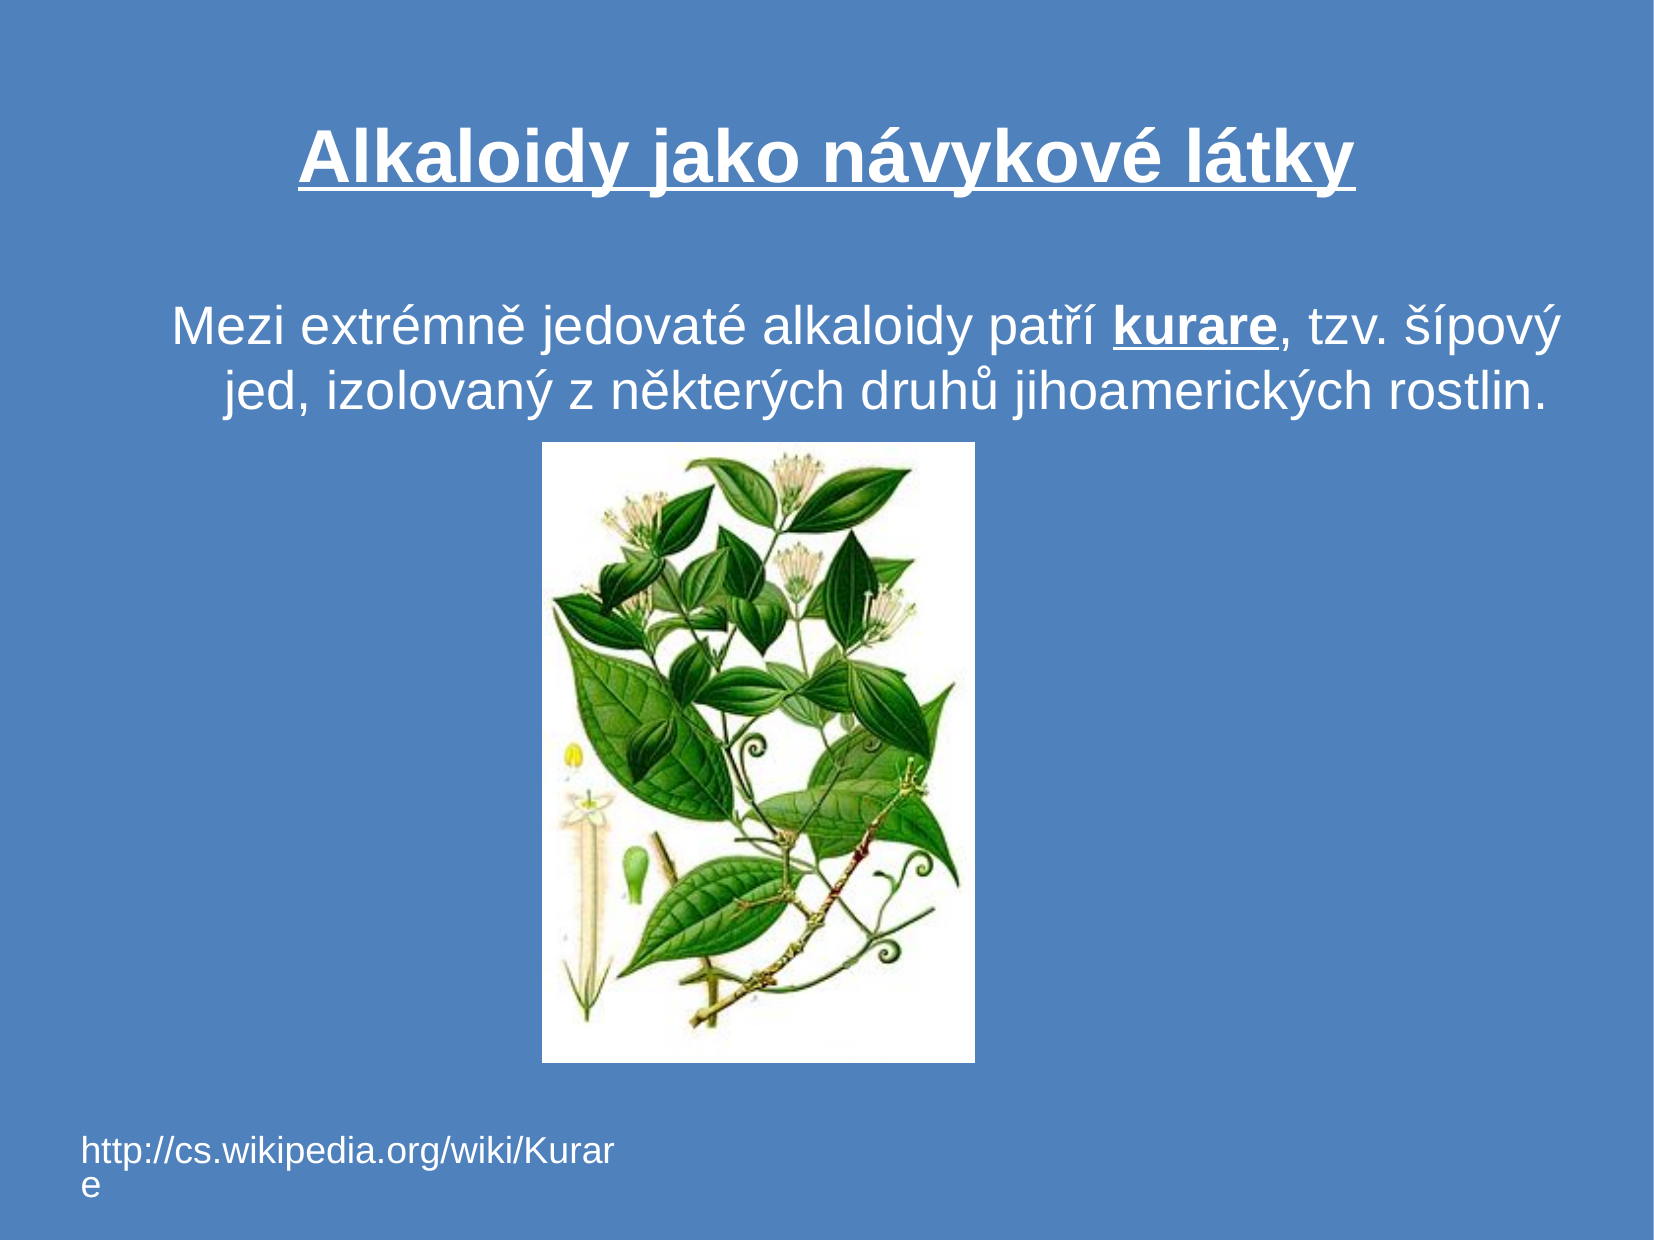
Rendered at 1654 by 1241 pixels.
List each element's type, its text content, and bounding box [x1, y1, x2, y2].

text_box http://cs.wikipedia.org/wiki/Kurare [65, 1122, 650, 1221]
title Alkaloidy jako návykové látky [82, 49, 1571, 257]
picture [542, 442, 975, 1063]
list Mezi extrémně jedovaté alkaloidy patří kurare, tzv. šípový jed, izolovaný z některých druhů jihoamerických rostlin. [82, 290, 1571, 1109]
